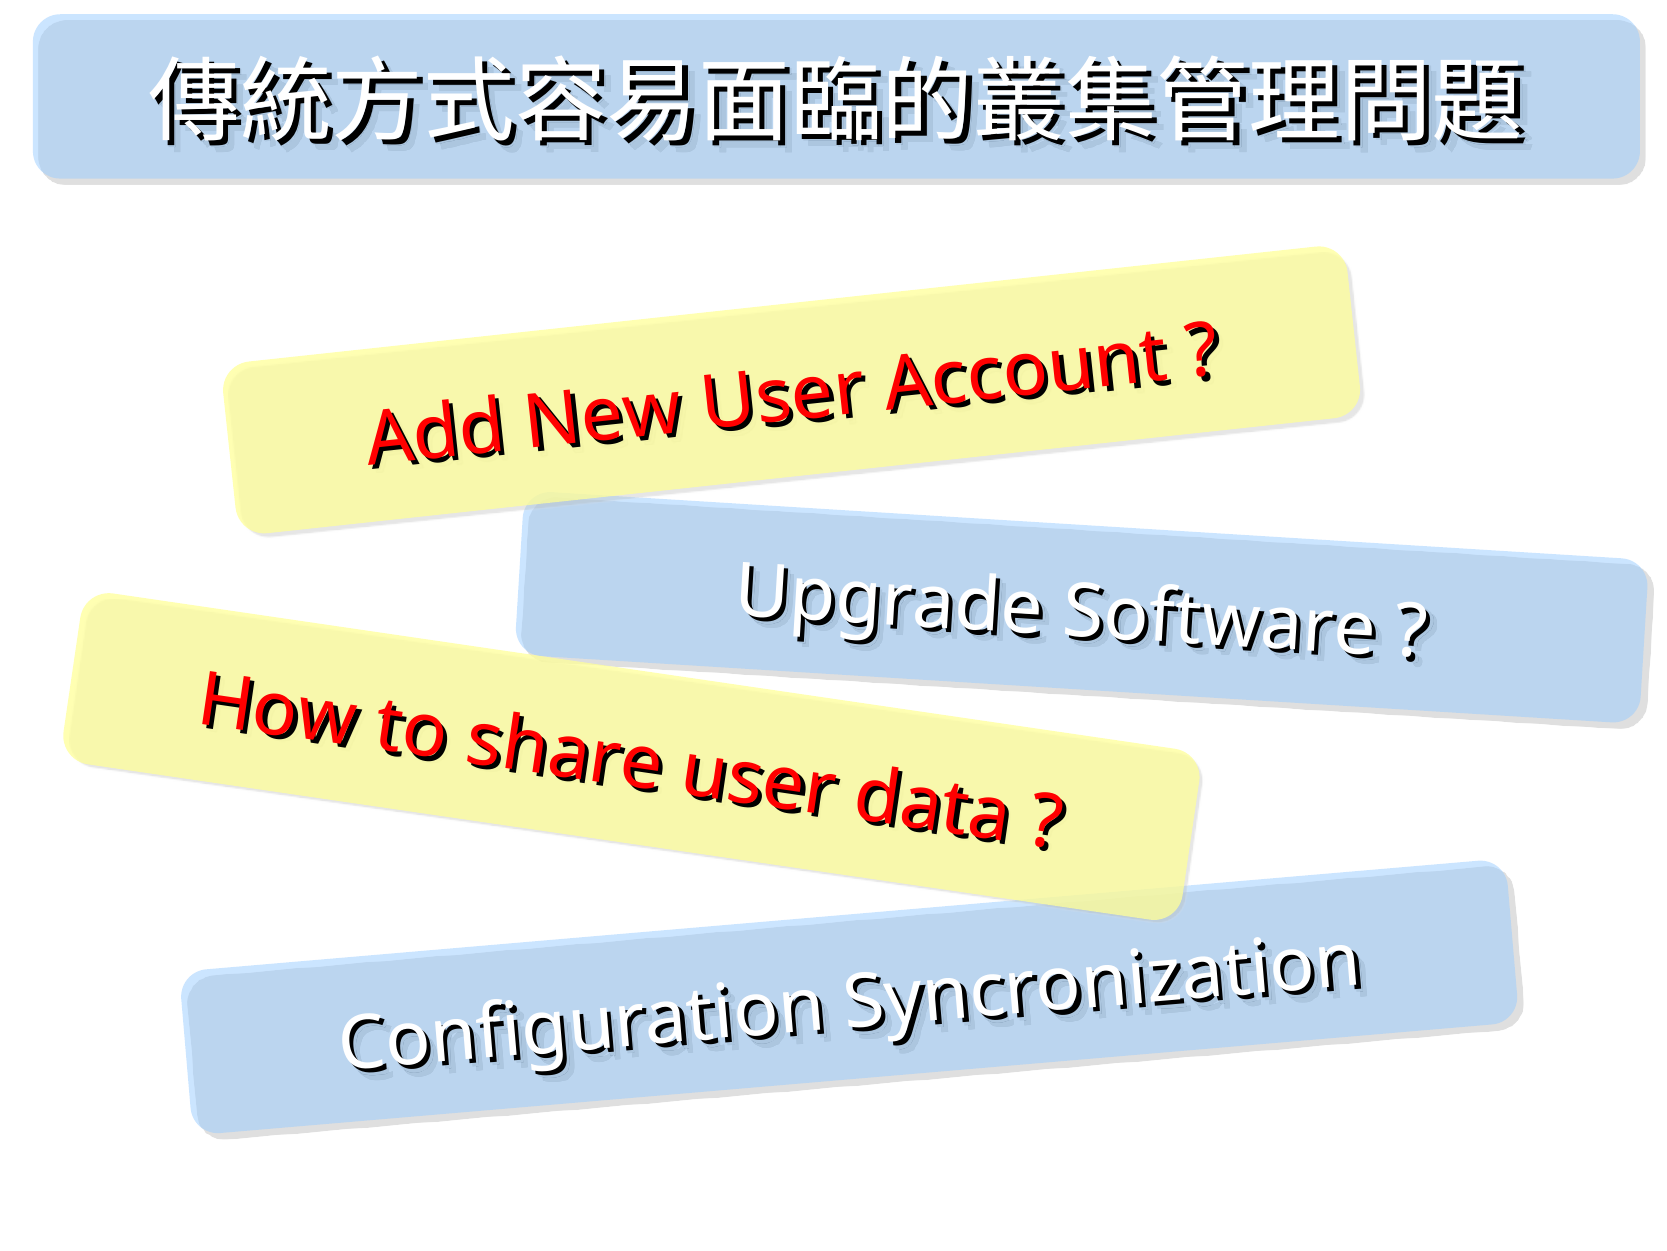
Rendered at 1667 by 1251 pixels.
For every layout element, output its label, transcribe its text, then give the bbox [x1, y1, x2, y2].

text_box How to share user data ? [63, 593, 1200, 920]
text_box Add New User Account ? [223, 246, 1361, 534]
text_box 傳統方式容易面臨的叢集管理問題 [32, 14, 1640, 179]
text_box Configuration Syncronization [181, 860, 1518, 1134]
text_box Upgrade Software ? [515, 496, 1648, 723]
